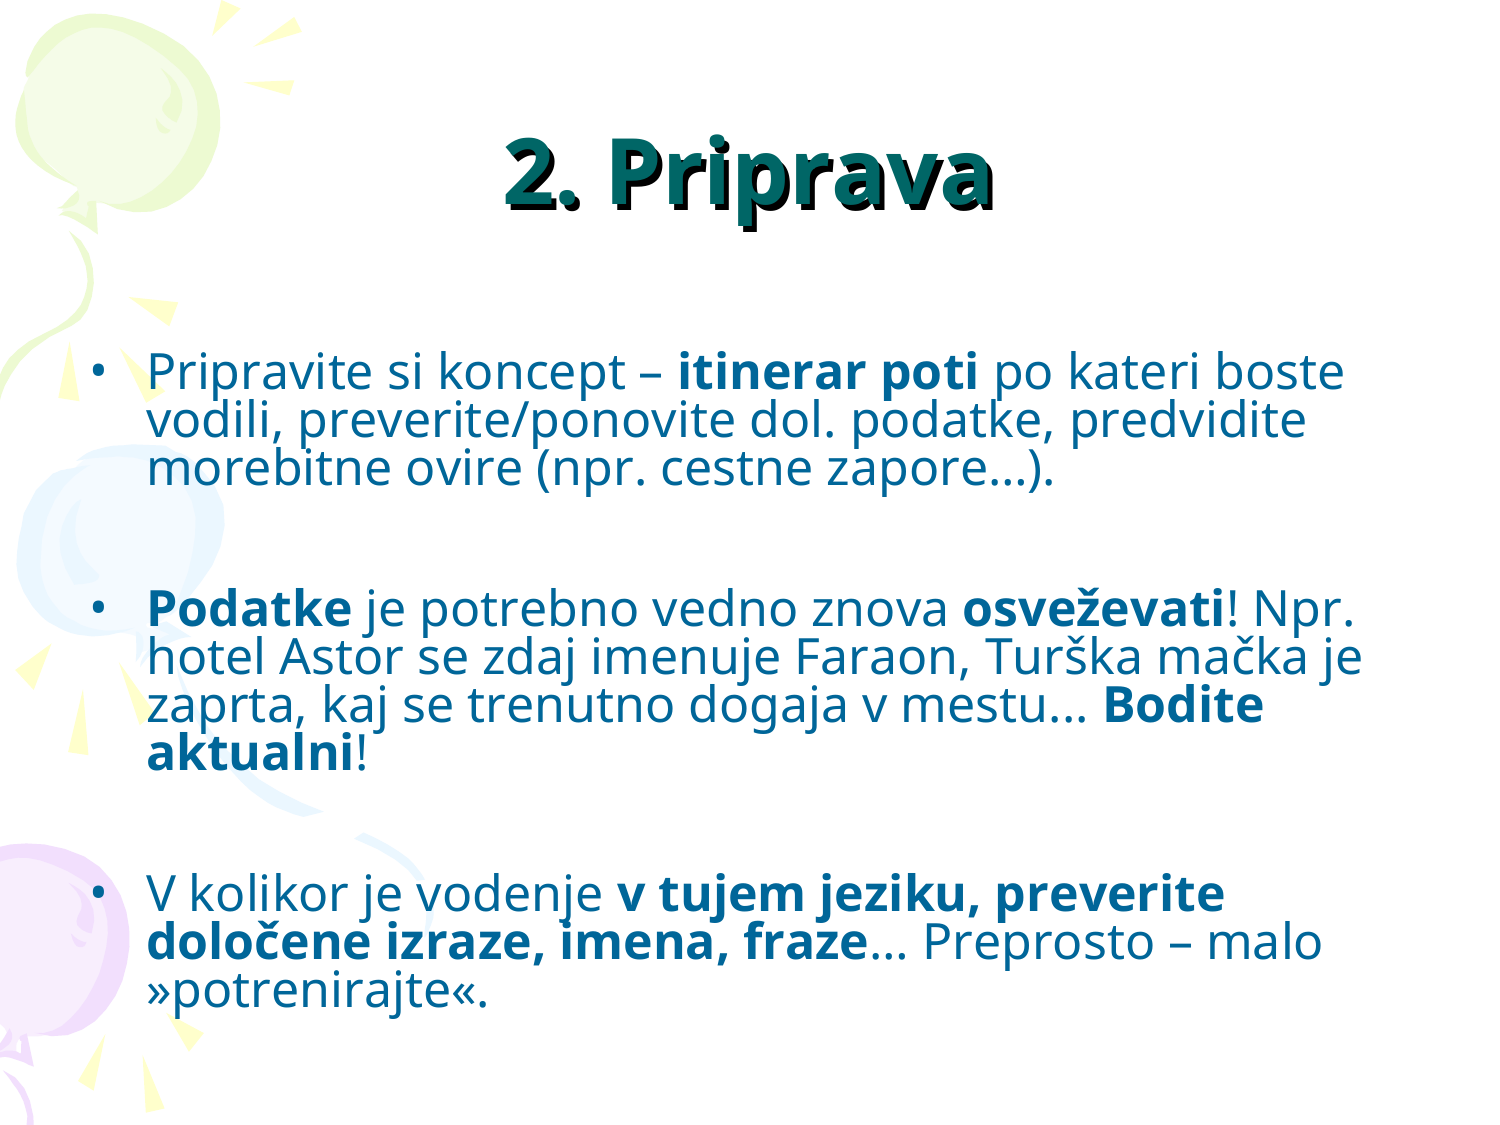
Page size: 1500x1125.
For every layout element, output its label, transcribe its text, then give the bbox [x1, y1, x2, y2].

list Pripravite si koncept – itinerar poti po kateri boste vodili, preverite/ponovite dol. podatke, predvidite morebitne ovire (npr. cestne zapore…). Podatke je potrebno vedno znova osveževati! Npr. hotel Astor se zdaj imenuje Faraon, Turška mačka je zaprta, kaj se trenutno dogaja v mestu... Bodite aktualni! V kolikor je vodenje v tujem jeziku, preverite določene izraze, imena, fraze… Preprosto – malo »potrenirajte«. [75, 262, 1426, 994]
title 2. Priprava [72, 16, 1426, 233]
